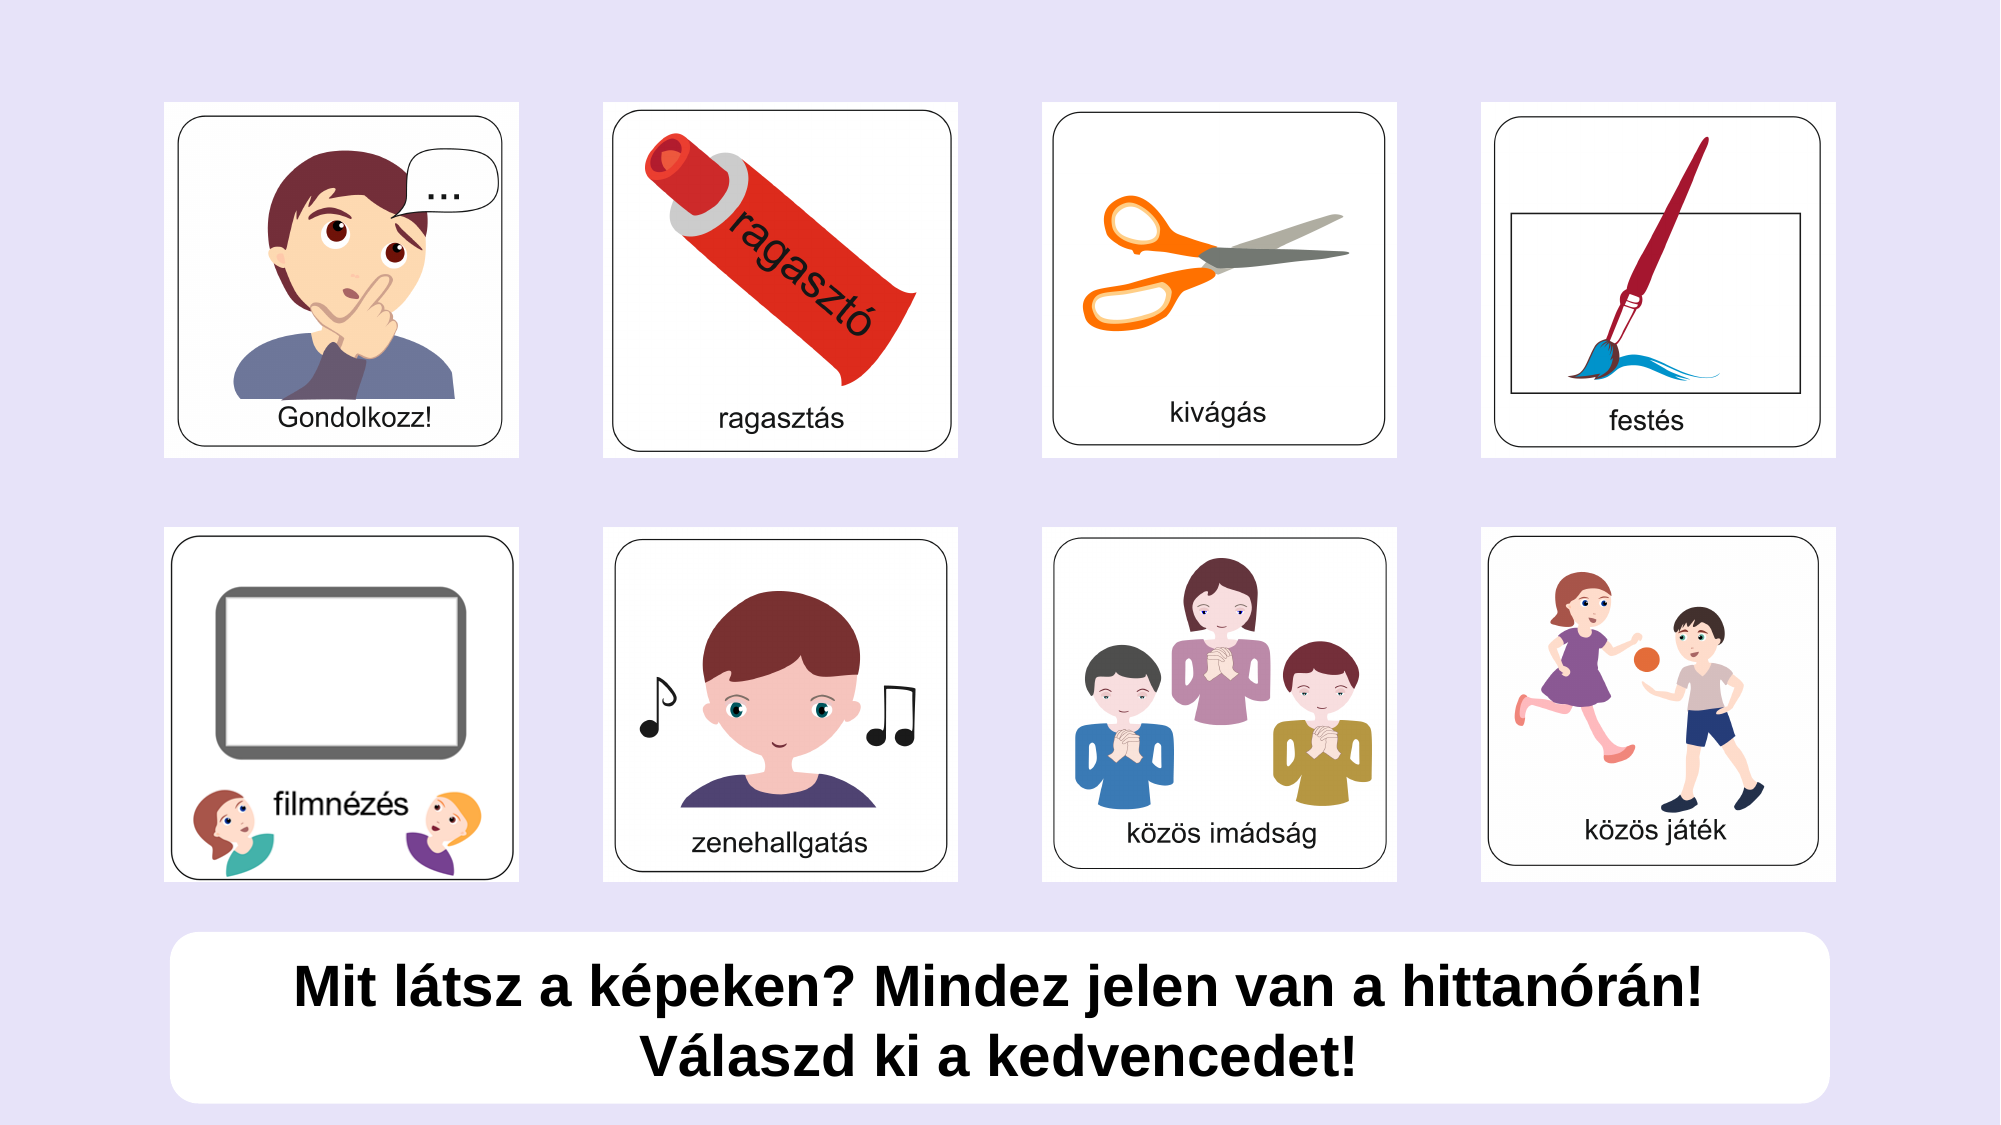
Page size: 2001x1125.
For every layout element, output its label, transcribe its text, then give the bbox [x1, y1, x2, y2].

picture [603, 527, 958, 882]
text_box Mit látsz a képeken? Mindez jelen van a hittanórán! Válaszd ki a kedvencedet! [169, 931, 1830, 1104]
picture [1042, 527, 1397, 882]
picture [164, 527, 519, 882]
picture [164, 102, 519, 458]
picture [1481, 102, 1836, 458]
picture [1042, 102, 1397, 458]
picture [1481, 527, 1836, 882]
picture [603, 102, 958, 458]
